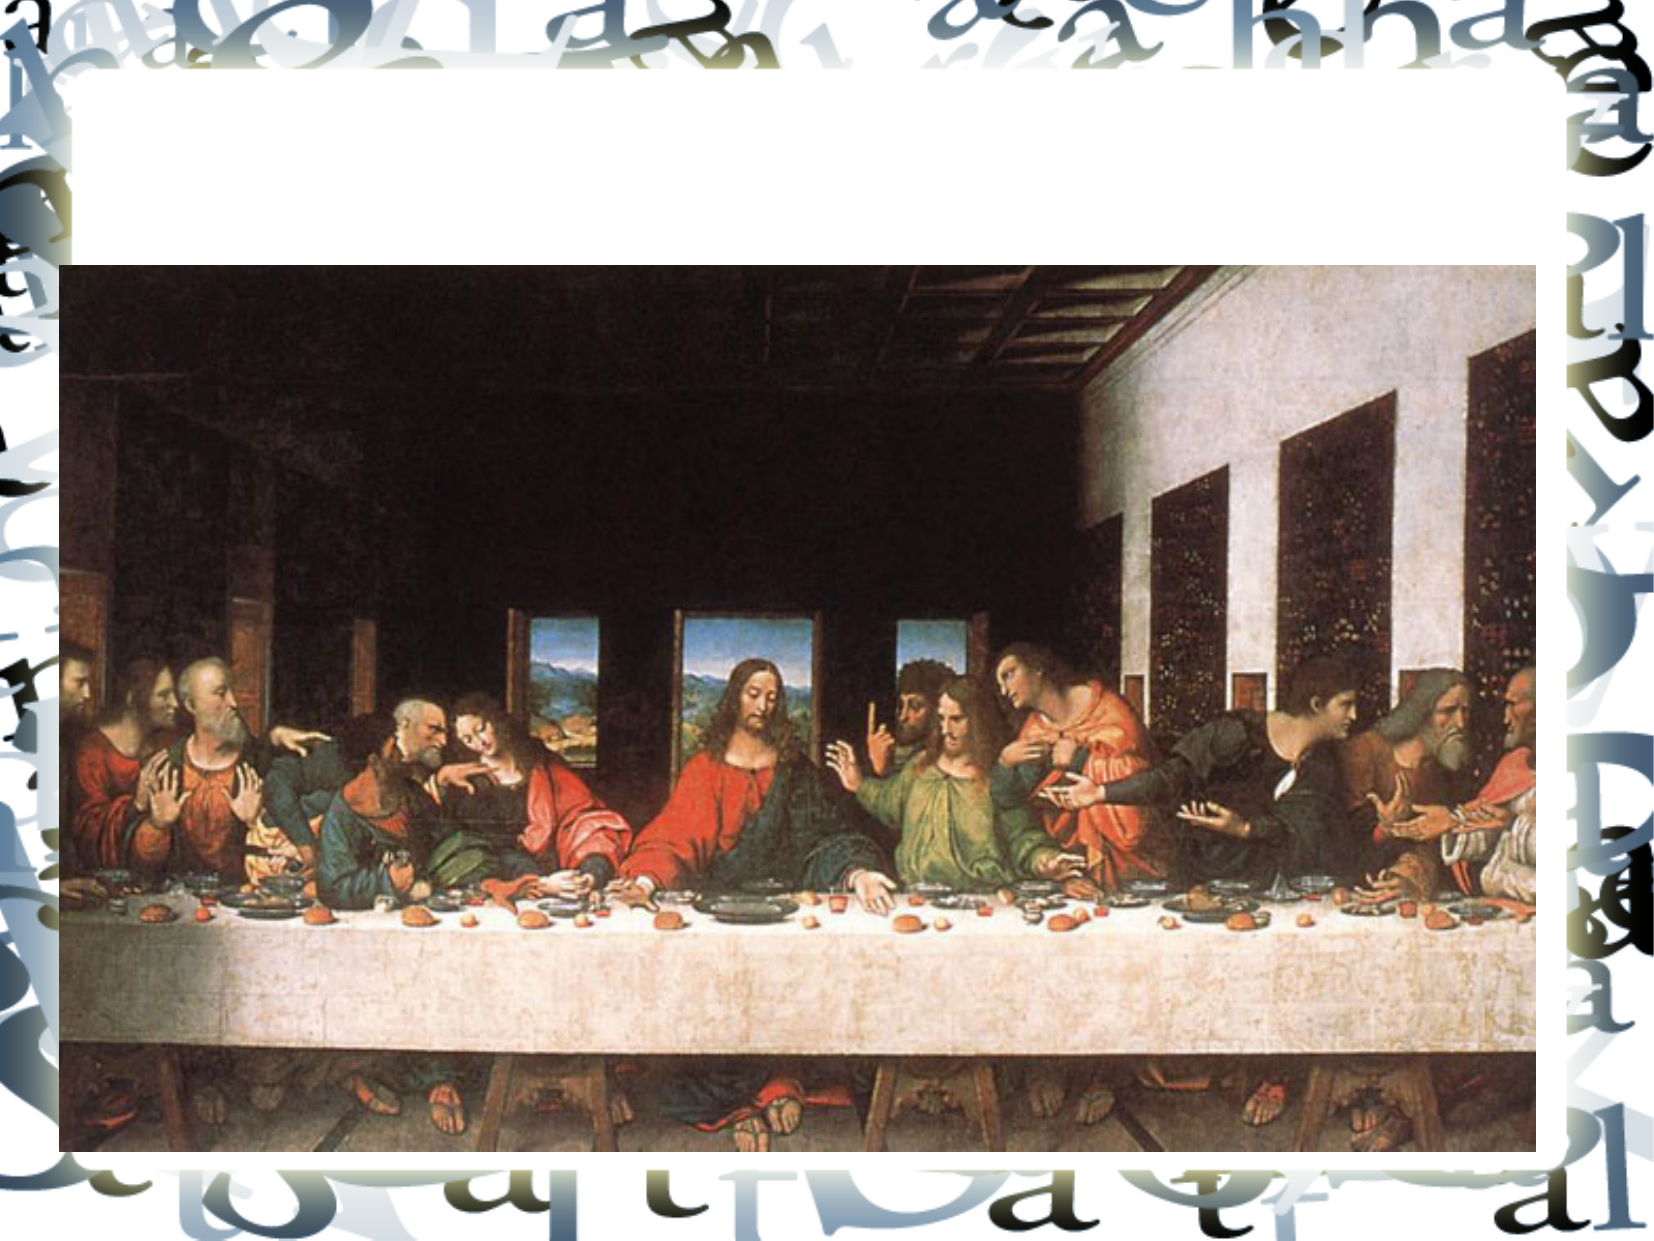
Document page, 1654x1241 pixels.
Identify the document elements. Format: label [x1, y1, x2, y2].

title [82, 78, 1571, 287]
picture [0, 0, 1654, 1241]
